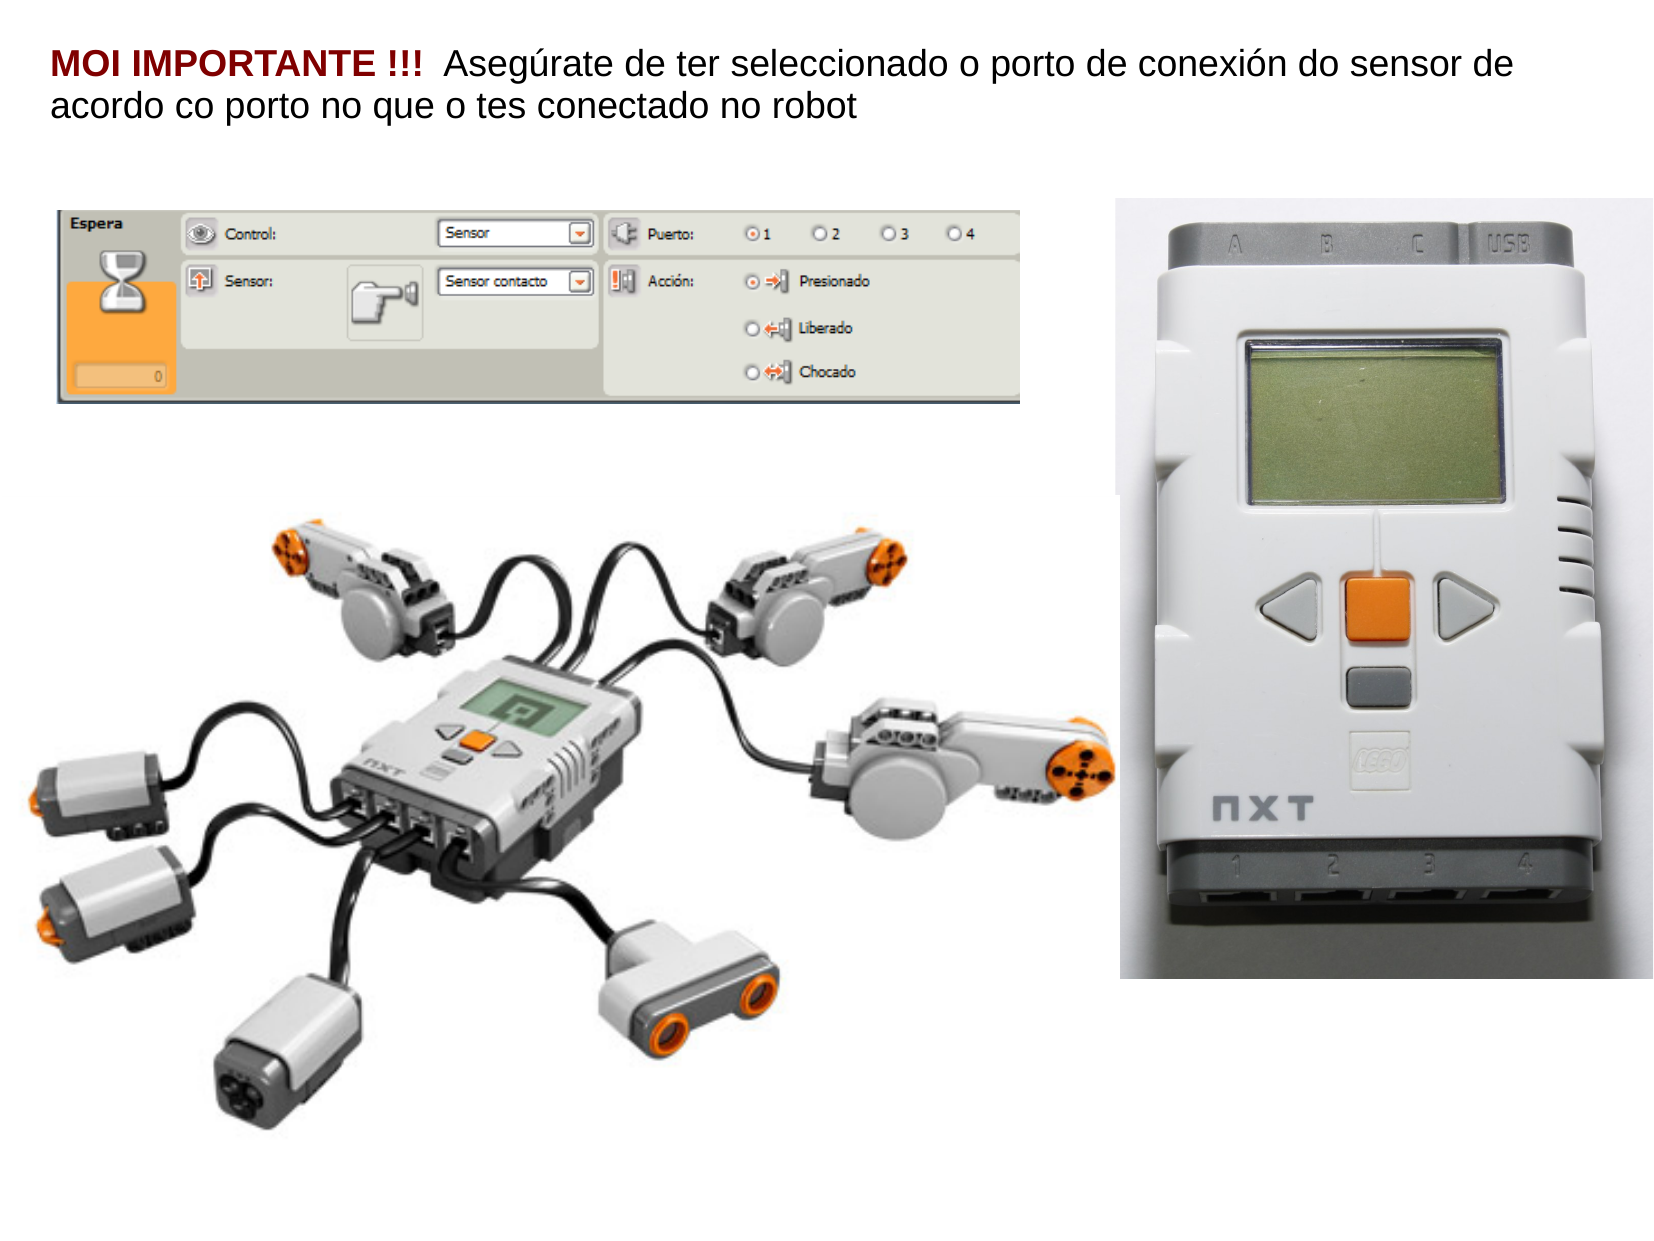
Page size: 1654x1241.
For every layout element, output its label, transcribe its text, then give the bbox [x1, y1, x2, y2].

picture [56, 210, 1020, 404]
picture [2, 198, 1654, 1155]
text_box MOI IMPORTANTE !!! Asegúrate de ter seleccionado o porto de conexión do sensor de acordo co porto no que o tes conectado no robot [35, 35, 1607, 134]
